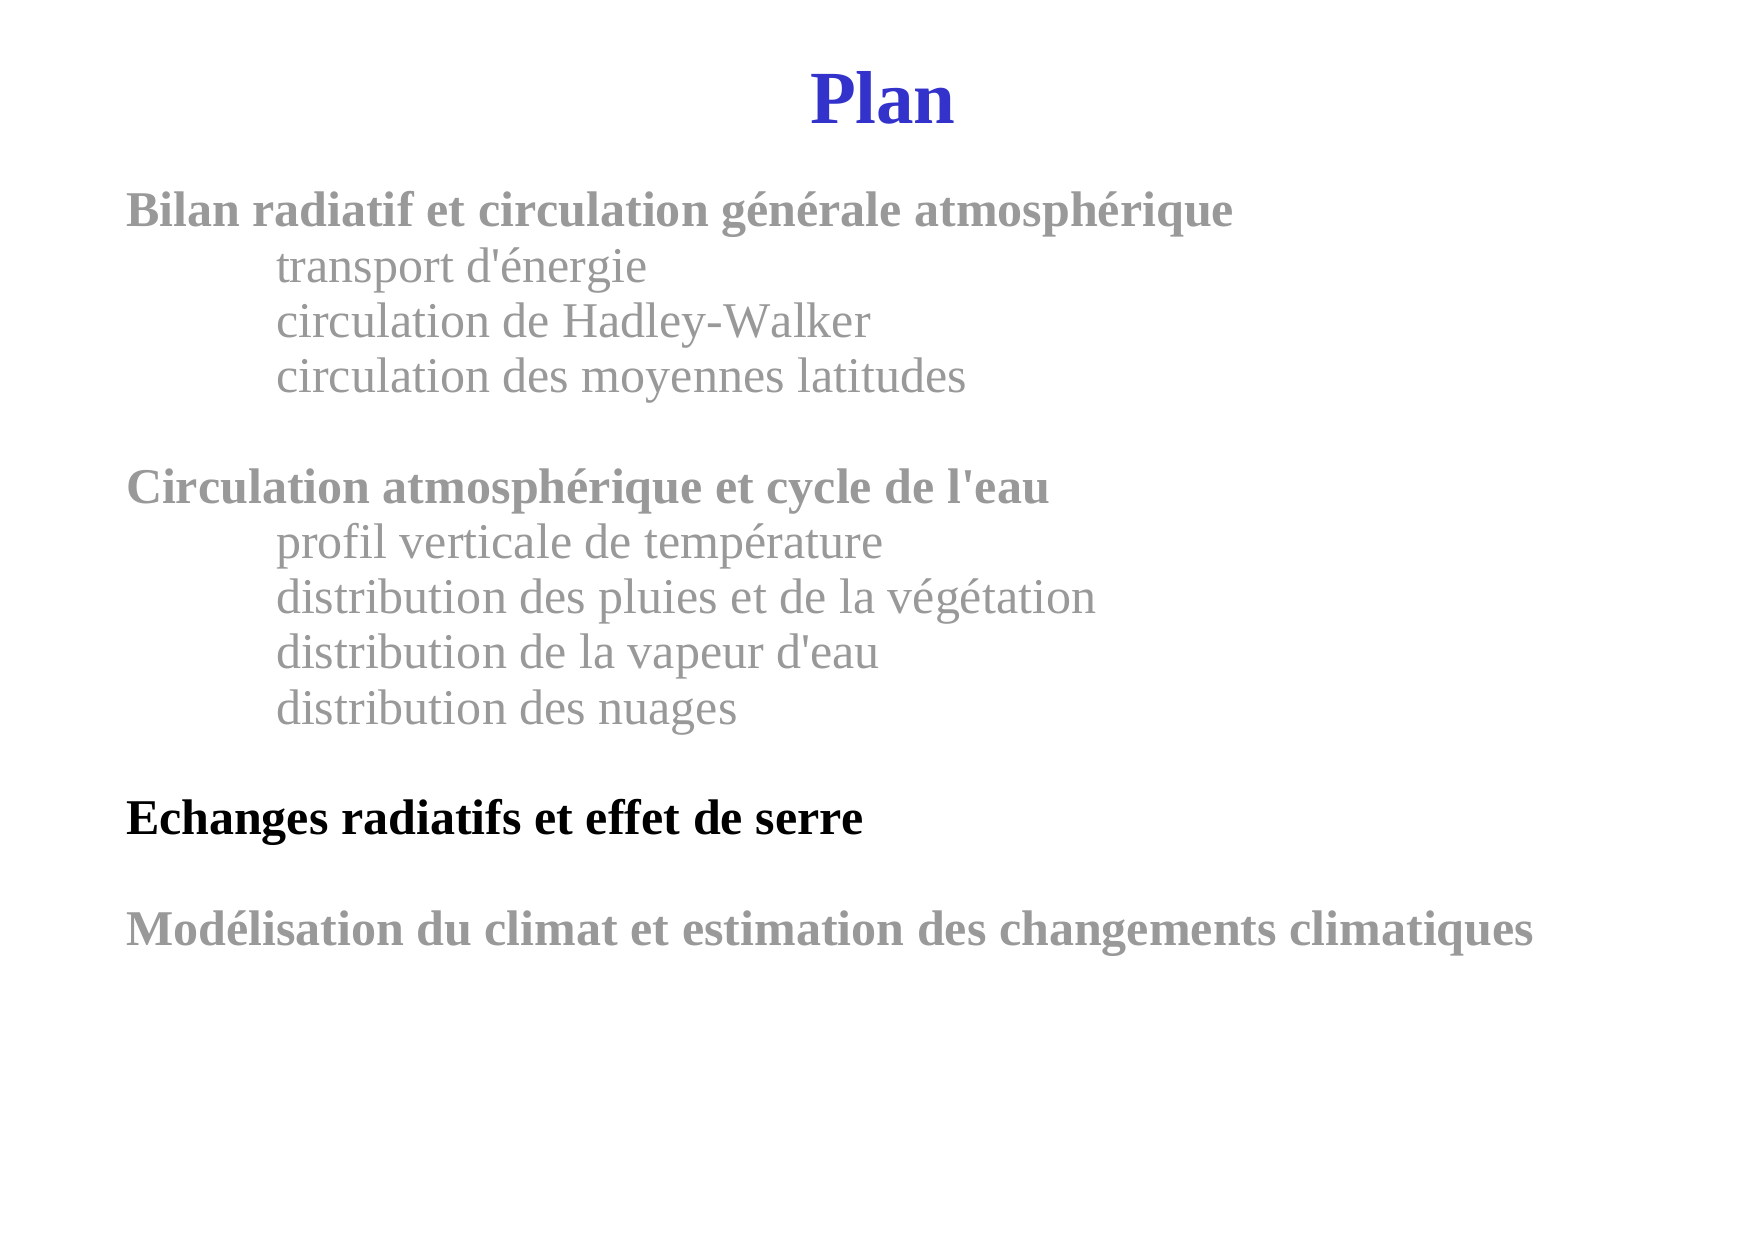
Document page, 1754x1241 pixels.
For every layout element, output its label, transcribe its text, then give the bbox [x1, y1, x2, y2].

text_box Bilan radiatif et circulation générale atmosphérique transport d'énergie circulation de Hadley-Walker circulation des moyennes latitudes Circulation atmosphérique et cycle de l'eau profil verticale de température distribution des pluies et de la végétation distribution de la vapeur d'eau distribution des nuages Echanges radiatifs et effet de serre Modélisation du climat et estimation des changements climatiques [113, 182, 1692, 957]
text_box Plan [50, 53, 1716, 147]
